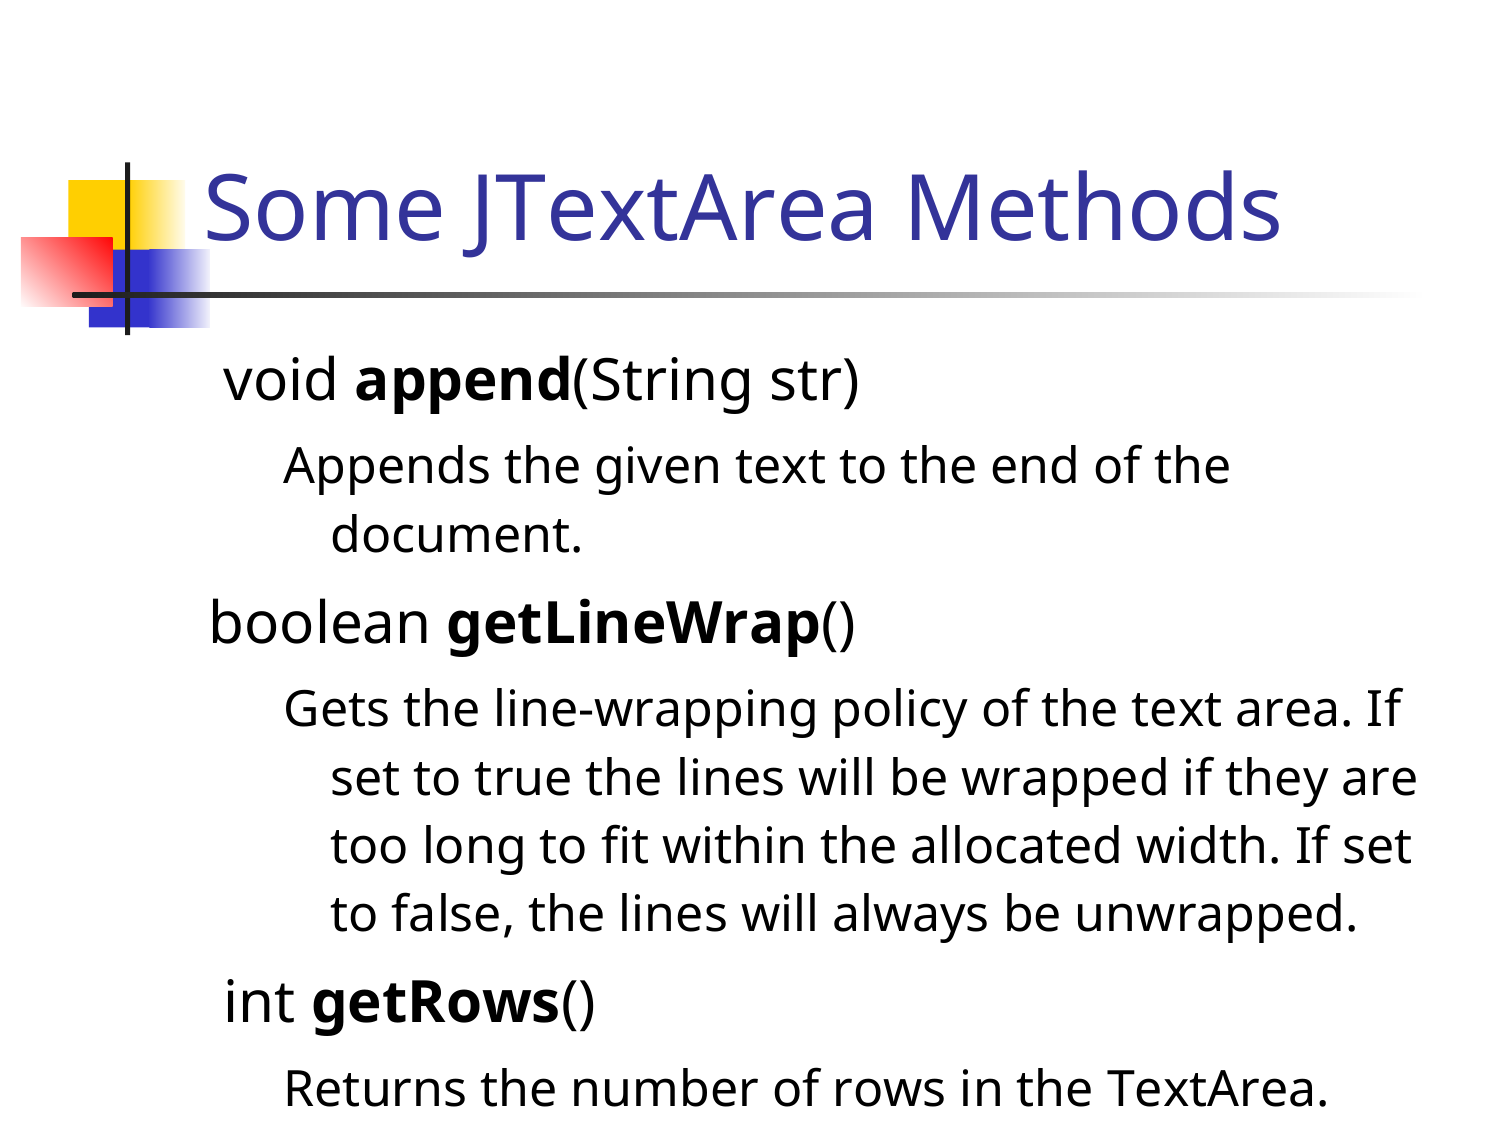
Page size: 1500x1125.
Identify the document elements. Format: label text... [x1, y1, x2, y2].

list void append(String str) Appends the given text to the end of the document. boolean getLineWrap() Gets the line-wrapping policy of the text area. If set to true the lines will be wrapped if they are too long to fit within the allocated width. If set to false, the lines will always be unwrapped. int getRows() Returns the number of rows in the TextArea. [193, 331, 1469, 1051]
title Some JTextArea Methods [188, 35, 1468, 276]
